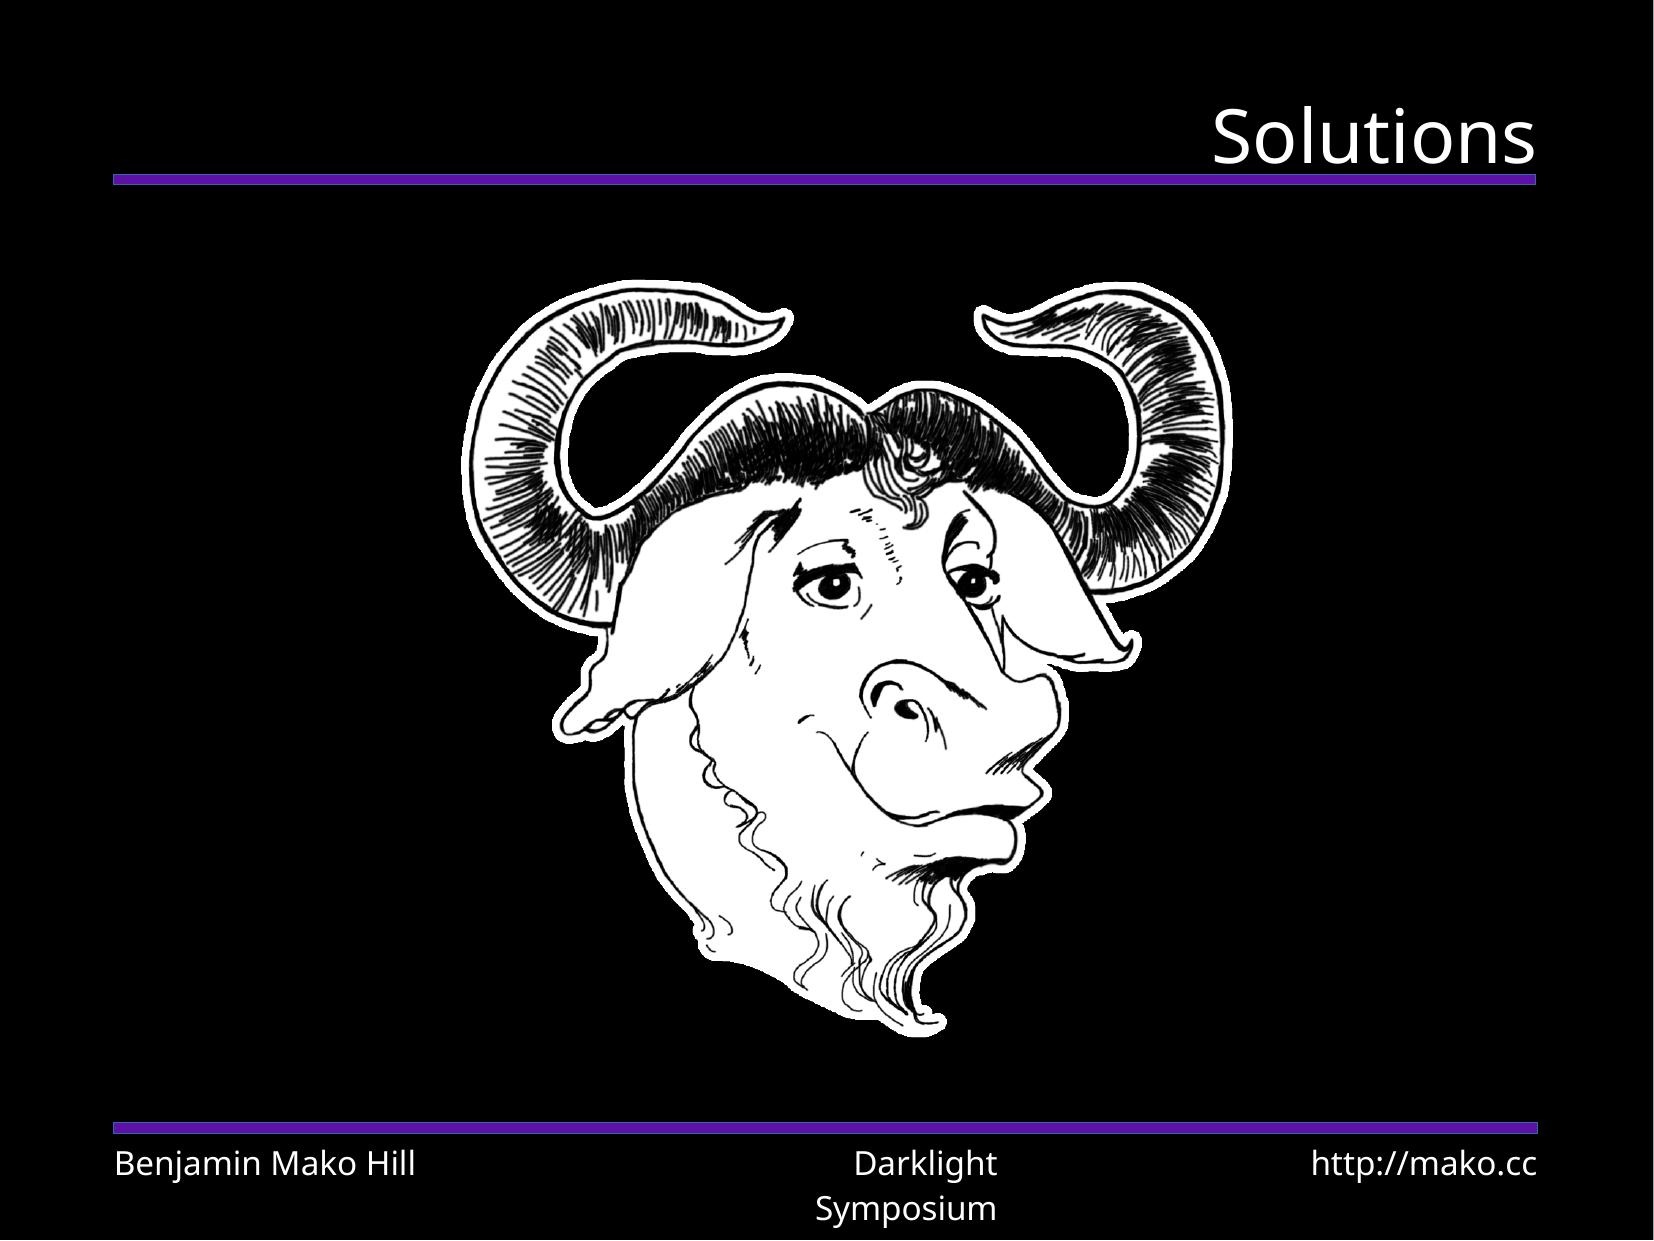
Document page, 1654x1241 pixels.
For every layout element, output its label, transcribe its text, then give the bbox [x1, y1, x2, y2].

picture [395, 203, 1273, 1081]
title Solutions [125, 70, 1538, 198]
